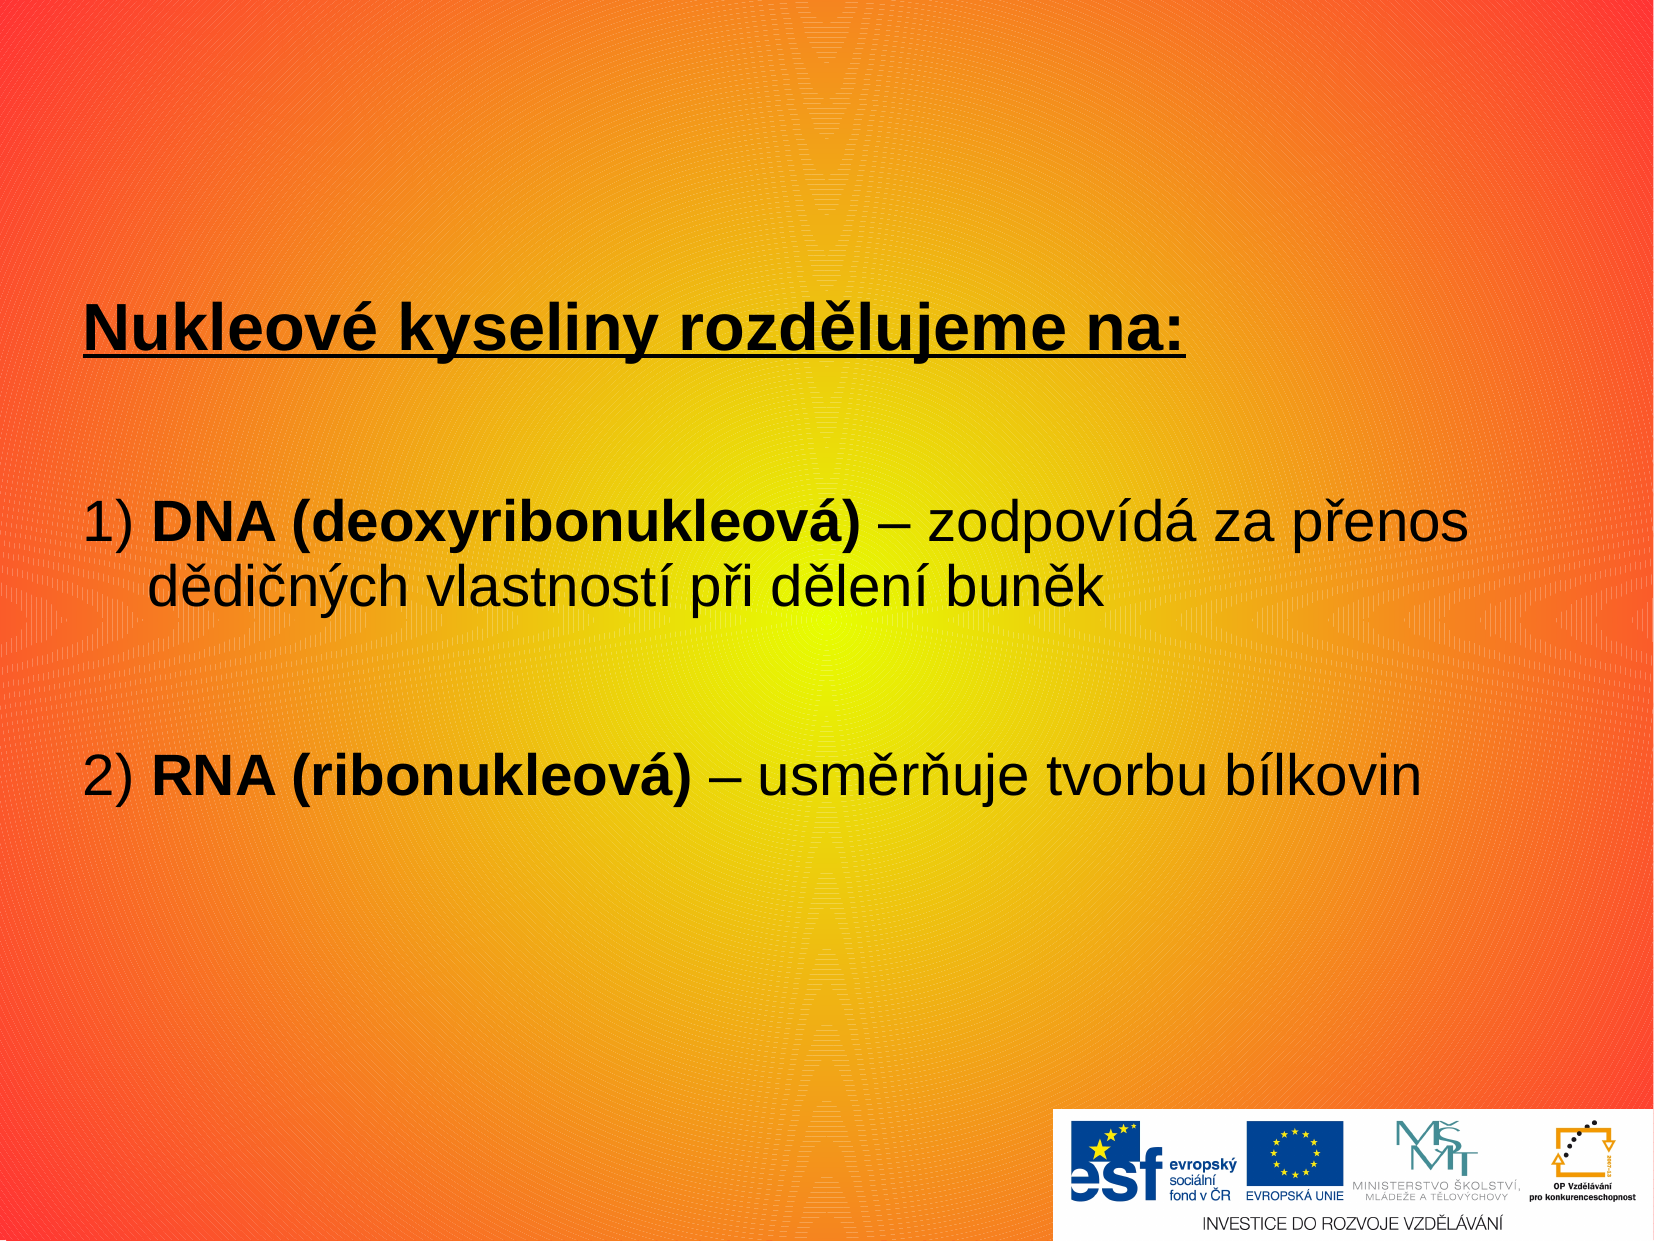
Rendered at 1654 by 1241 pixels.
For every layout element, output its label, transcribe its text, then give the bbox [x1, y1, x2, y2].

list Nukleové kyseliny rozdělujeme na: 1) DNA (deoxyribonukleová) – zodpovídá za přenos dědičných vlastností při dělení buněk 2) RNA (ribonukleová) – usměrňuje tvorbu bílkovin [82, 290, 1571, 1109]
picture [1053, 1109, 1654, 1241]
